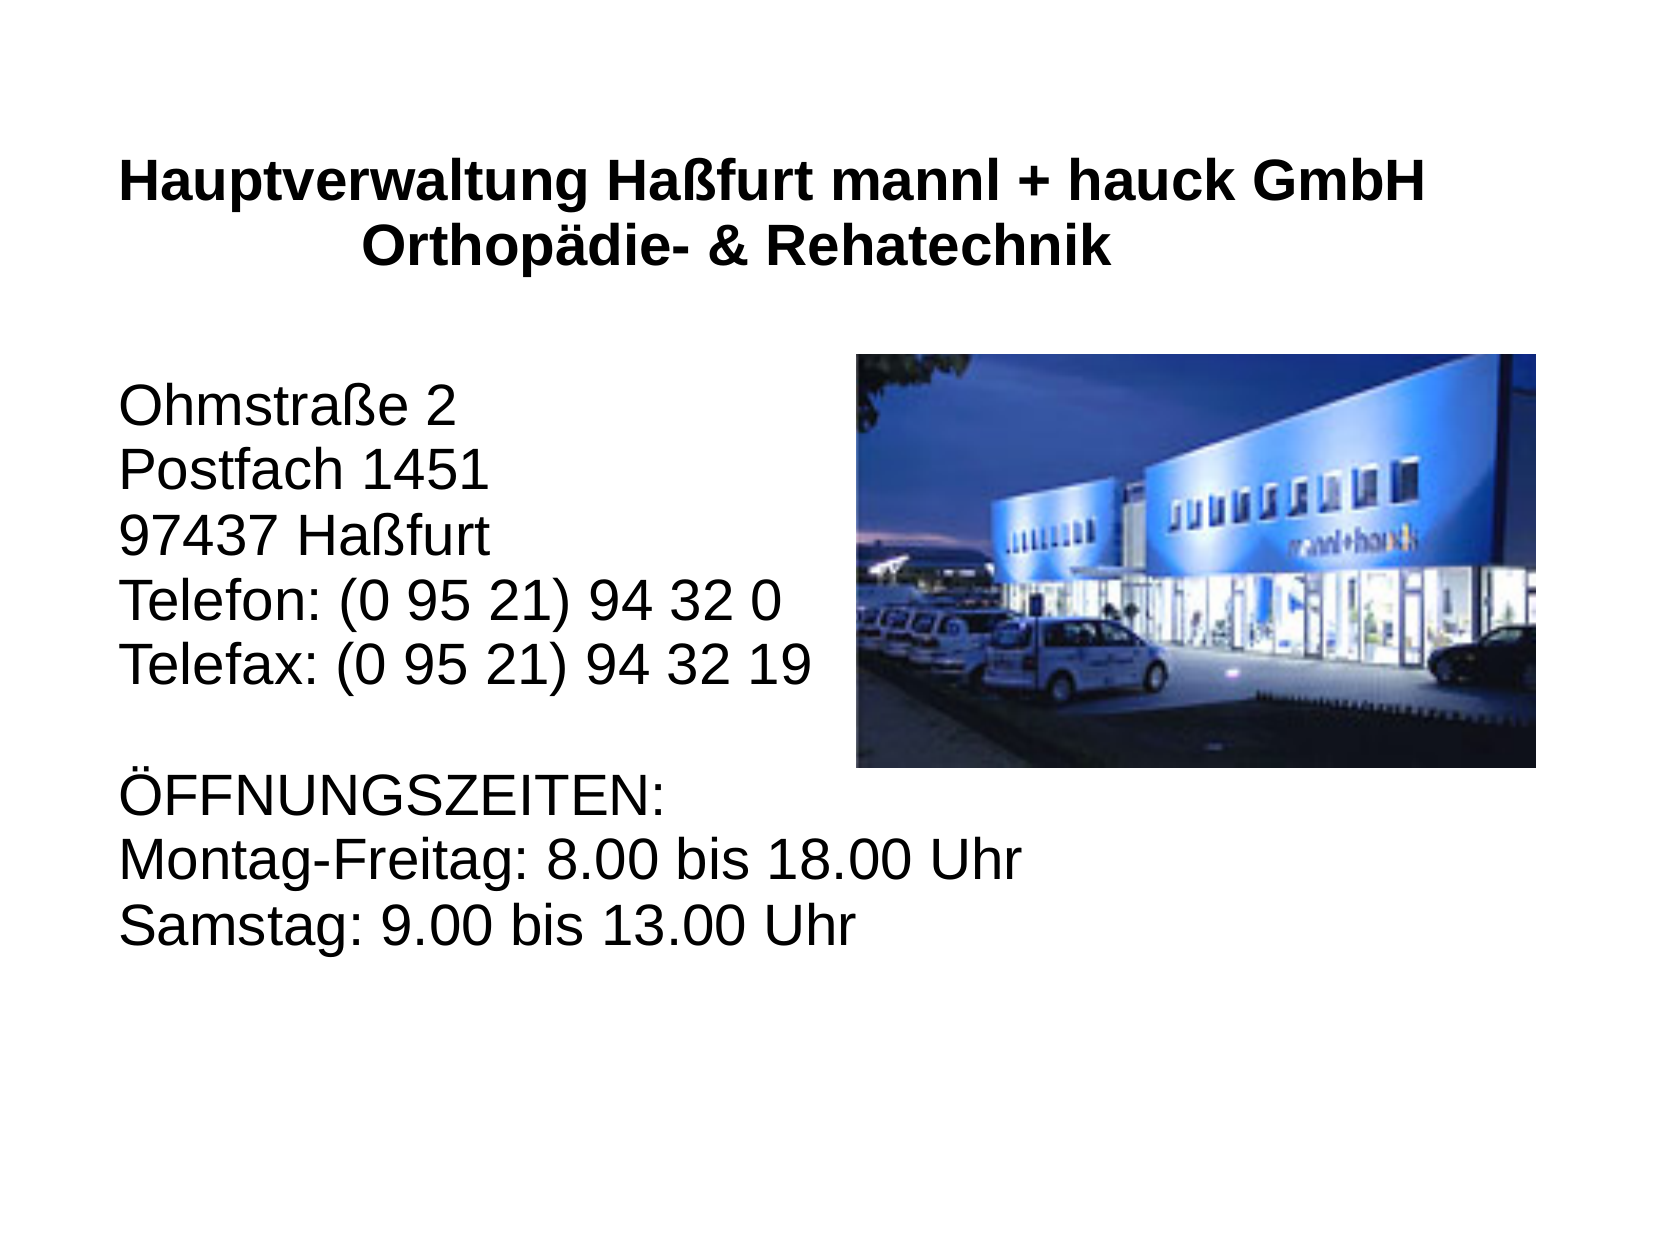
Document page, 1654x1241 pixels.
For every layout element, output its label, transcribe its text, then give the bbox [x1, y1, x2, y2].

list Hauptverwaltung Haßfurt mannl + hauck GmbH Orthopädie- & Rehatechnik Ohmstraße 2 Postfach 1451 97437 Haßfurt Telefon: (0 95 21) 94 32 0 Telefax: (0 95 21) 94 32 19 ÖFFNUNGSZEITEN: Montag-Freitag: 8.00 bis 18.00 Uhr Samstag: 9.00 bis 13.00 Uhr [118, 147, 1477, 958]
picture [856, 354, 1536, 768]
